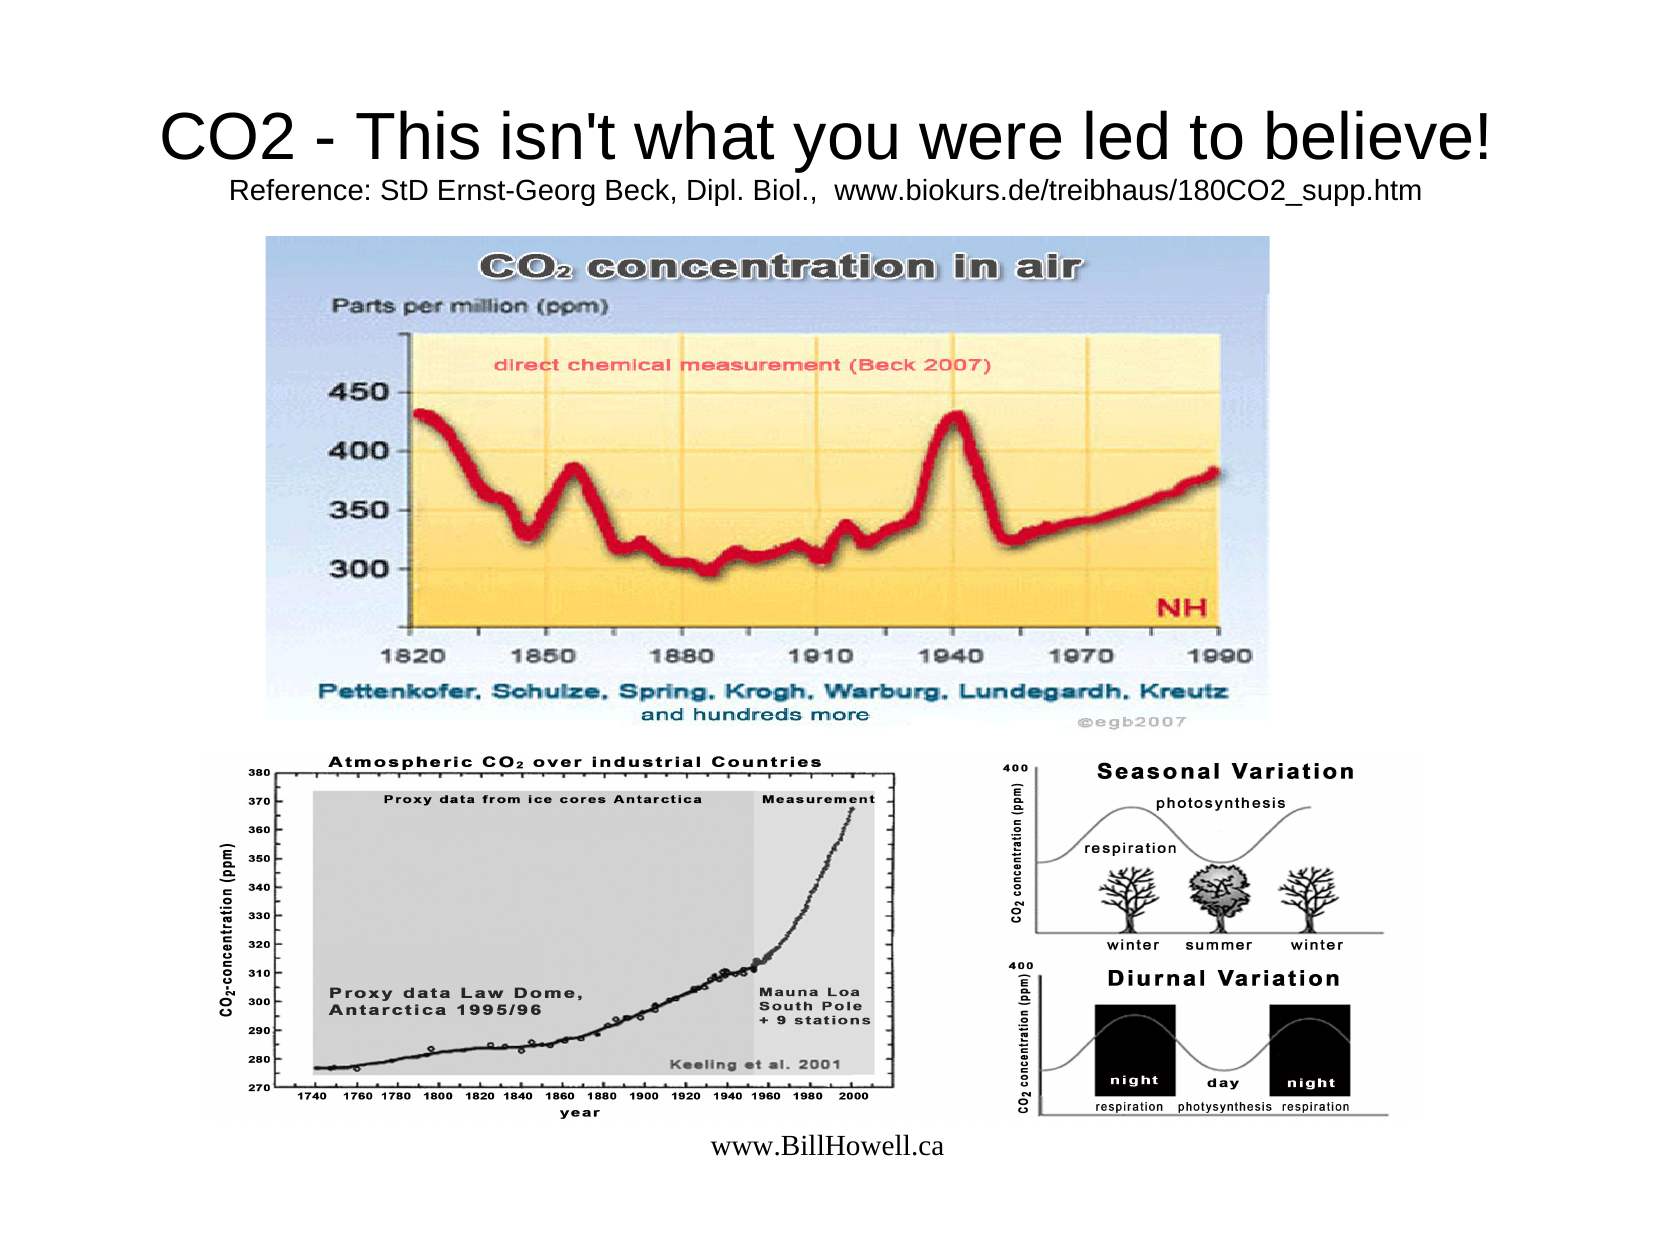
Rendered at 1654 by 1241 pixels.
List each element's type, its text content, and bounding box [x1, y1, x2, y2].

picture [265, 236, 1270, 739]
picture [206, 752, 1418, 1123]
title CO2 - This isn't what you were led to believe! Reference: StD Ernst-Georg Beck, Dipl. Biol., www.biokurs.de/treibhaus/180CO2_supp.htm [82, 49, 1571, 257]
